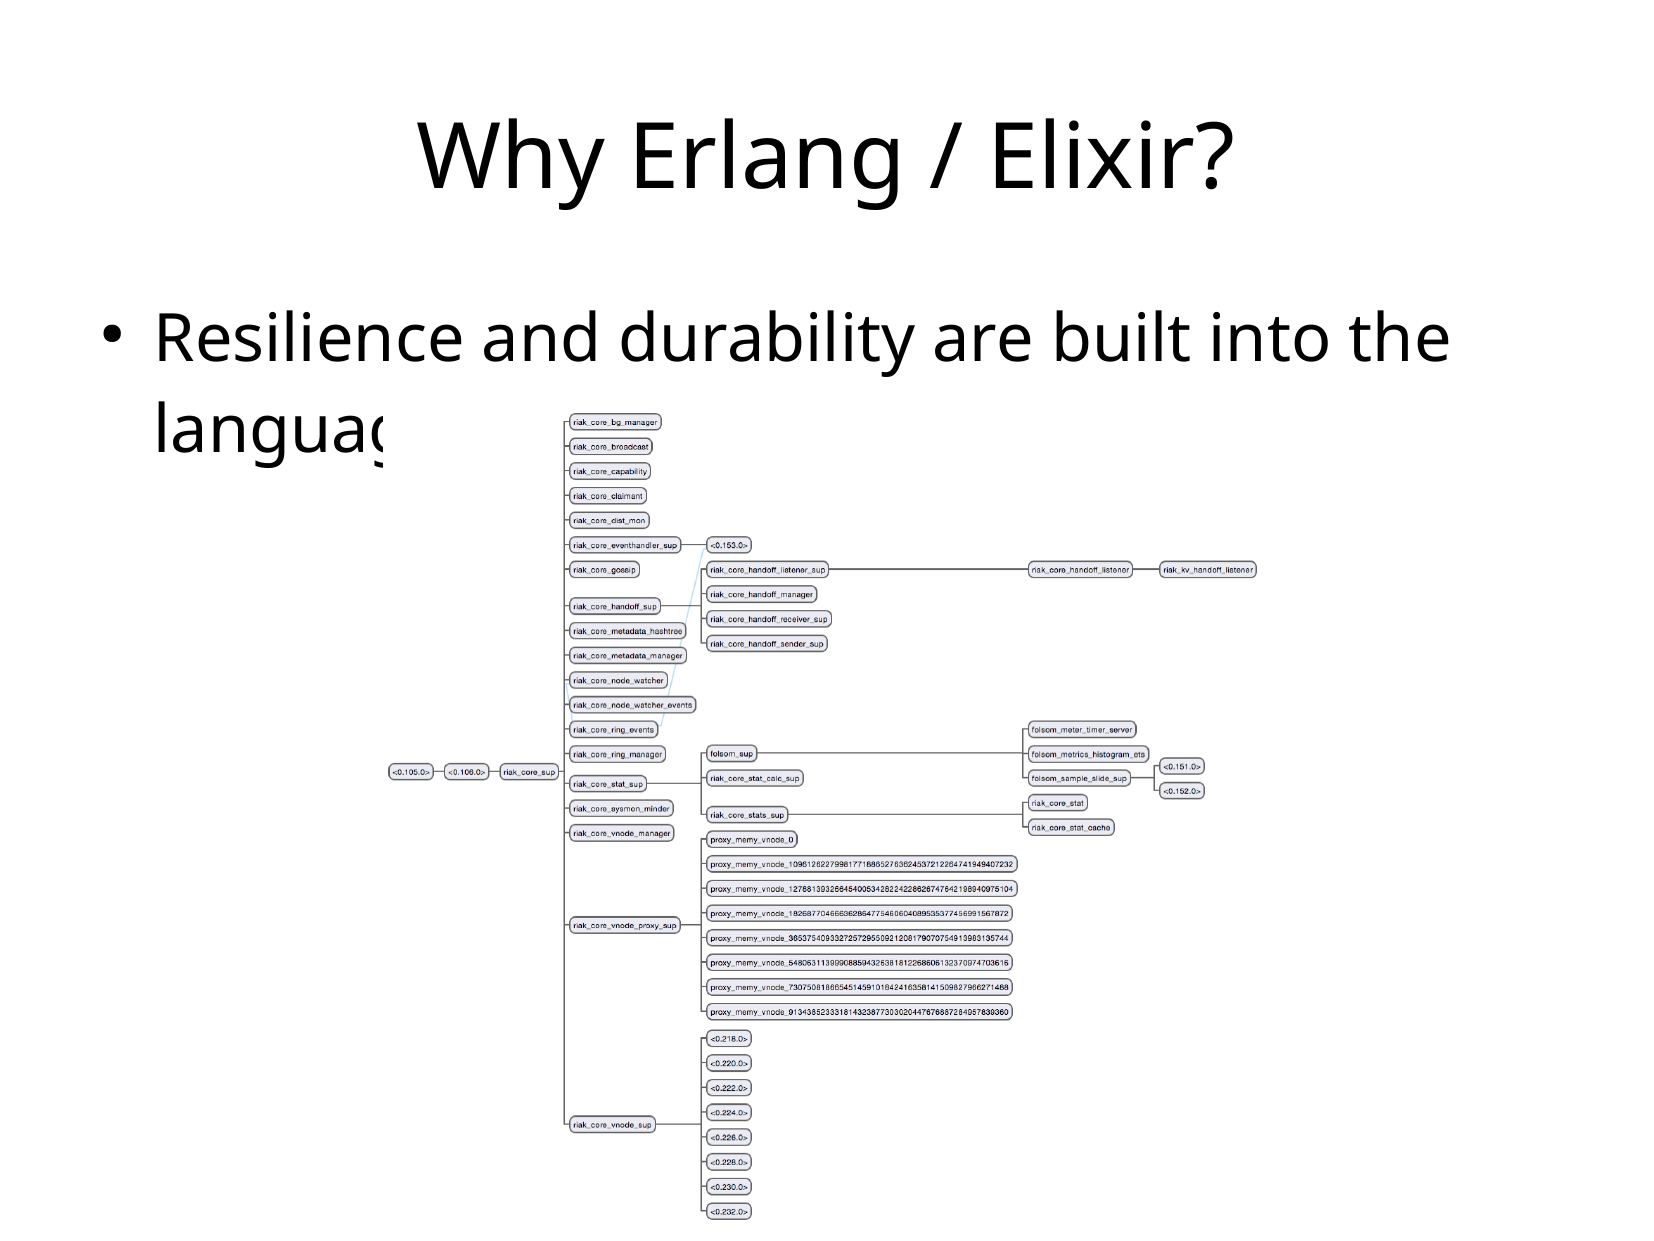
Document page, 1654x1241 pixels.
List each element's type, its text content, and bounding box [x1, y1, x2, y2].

title Why Erlang / Elixir? [82, 49, 1571, 257]
list Resilience and durability are built into the language [82, 290, 1571, 1010]
picture [383, 407, 1270, 1226]
